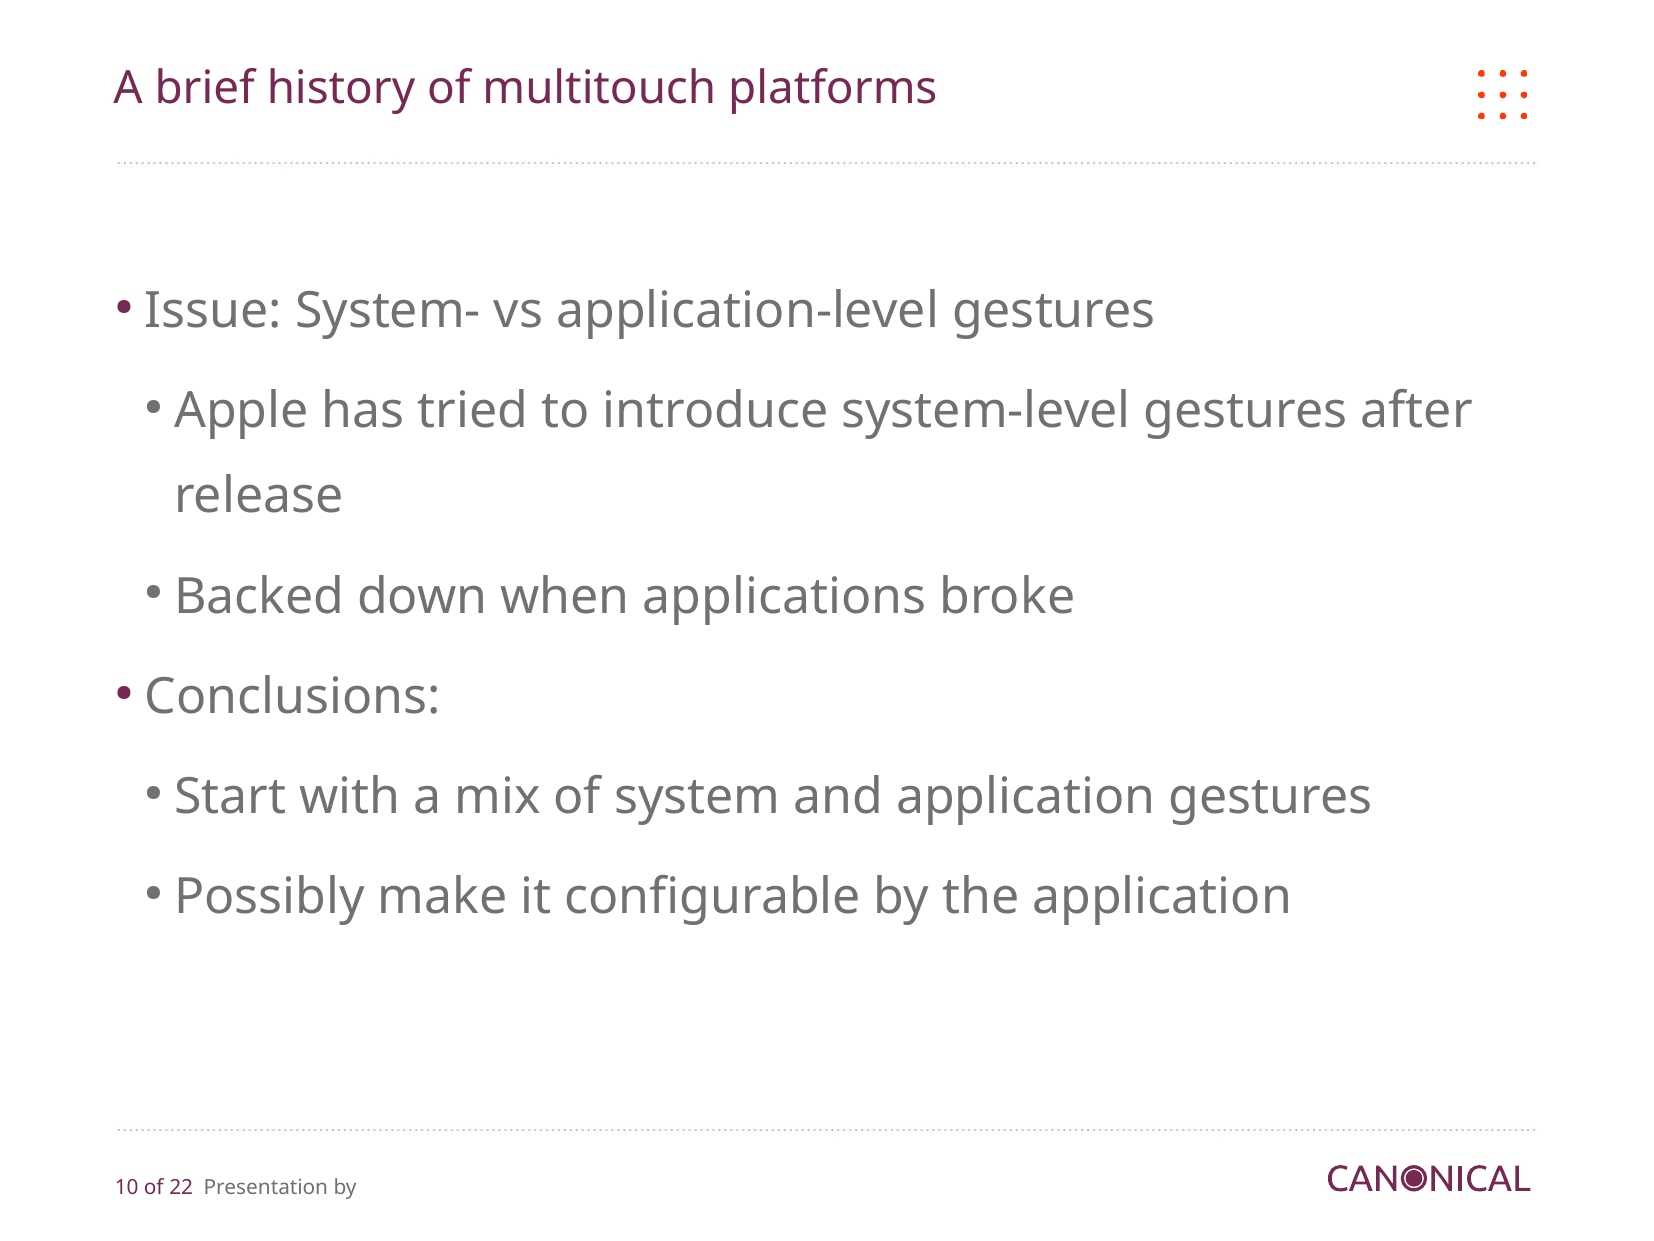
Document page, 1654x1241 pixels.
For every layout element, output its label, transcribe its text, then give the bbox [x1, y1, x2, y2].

list Issue: System- vs application-level gestures Apple has tried to introduce system-level gestures after release Backed down when applications broke Conclusions: Start with a mix of system and application gestures Possibly make it configurable by the application [115, 257, 1540, 1076]
picture [116, 160, 1539, 168]
title A brief history of multitouch platforms [113, 64, 1382, 107]
picture [1478, 70, 1527, 119]
picture [116, 1128, 1539, 1135]
